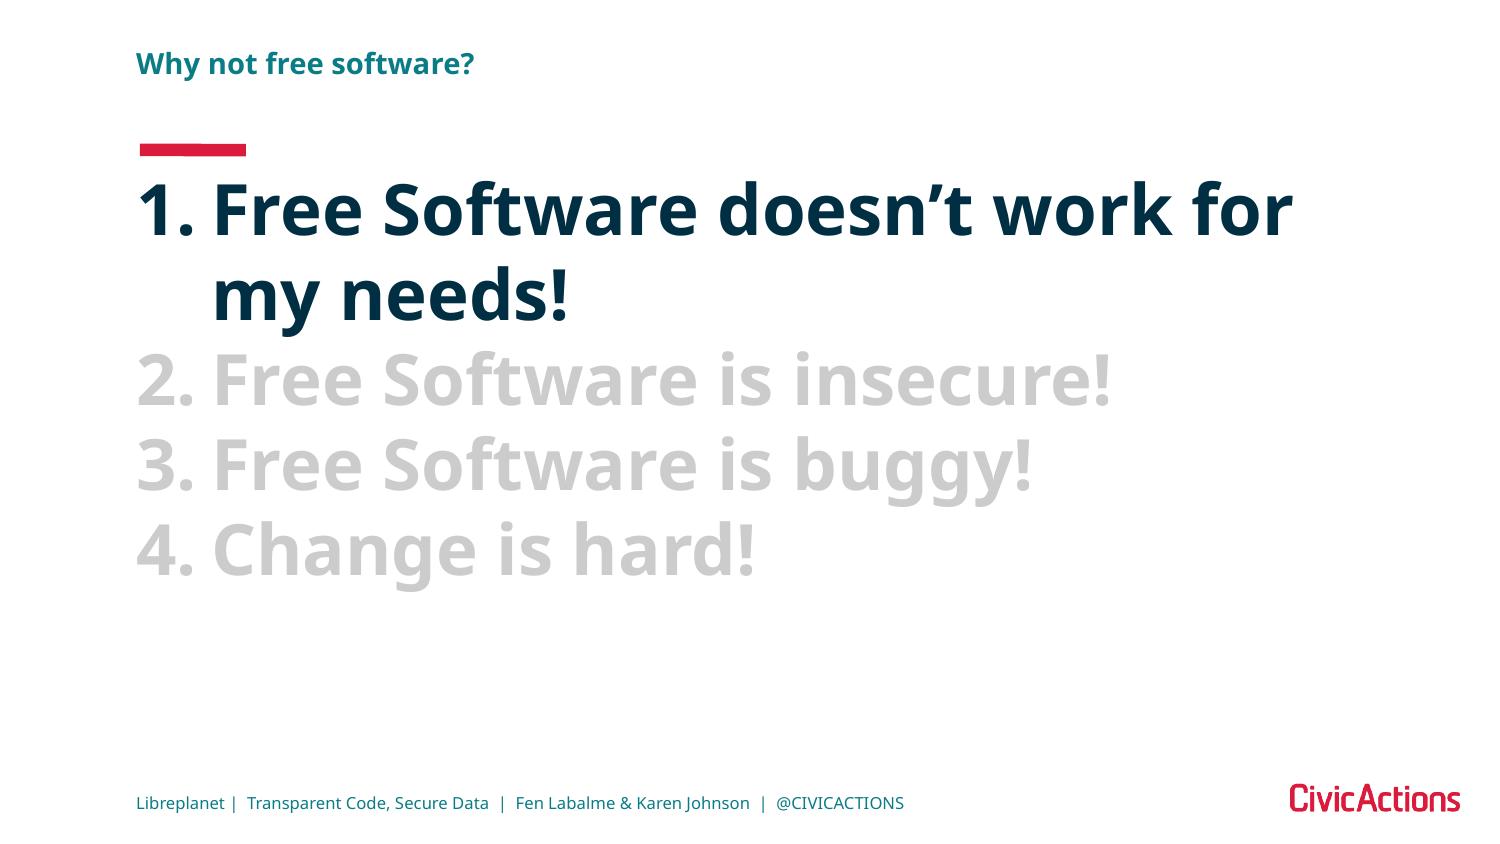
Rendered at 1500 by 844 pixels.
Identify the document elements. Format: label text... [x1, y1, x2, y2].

text_box Libreplanet | Transparent Code, Secure Data | Fen Labalme & Karen Johnson | @CIVICACTIONS [121, 778, 1467, 817]
title Why not free software? [121, 30, 1375, 112]
list Free Software doesn’t work for my needs! Free Software is insecure! Free Software is buggy! Change is hard! [121, 150, 1375, 750]
